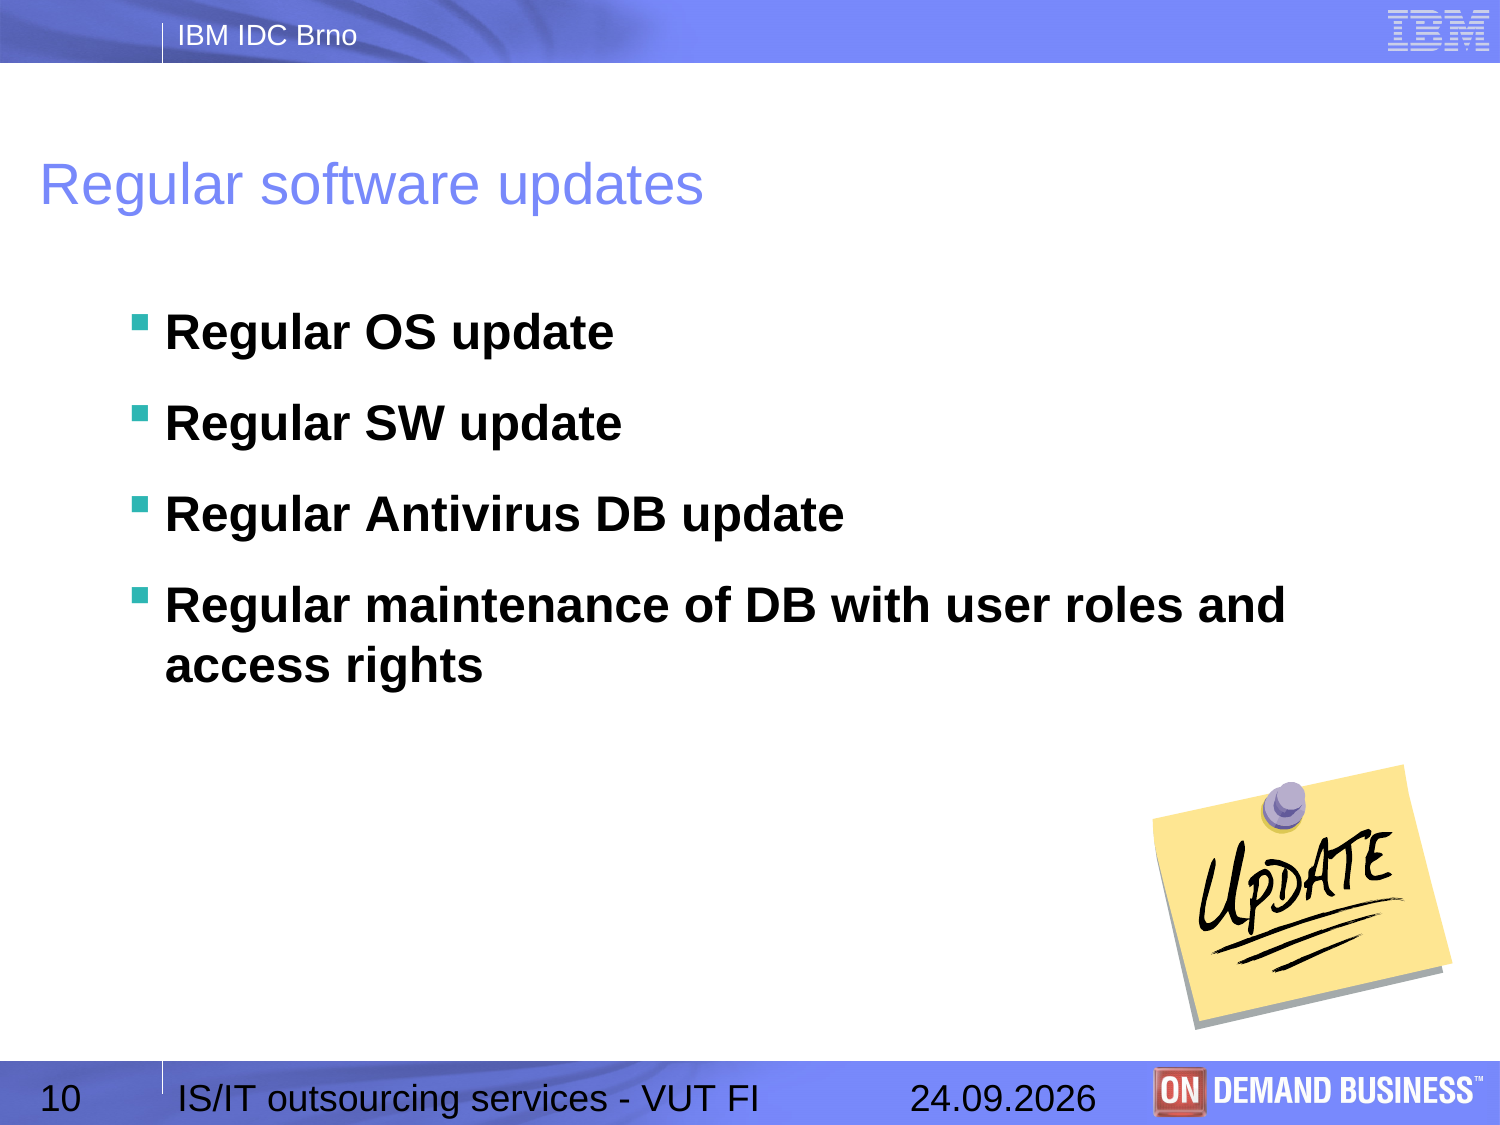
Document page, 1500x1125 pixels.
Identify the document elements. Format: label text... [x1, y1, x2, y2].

picture [0, 1061, 1500, 1125]
list Regular OS update Regular SW update Regular Antivirus DB update Regular maintenance of DB with user roles and access rights [112, 291, 1388, 932]
title Regular software updates [25, 142, 1378, 225]
picture [1151, 763, 1454, 1031]
picture [0, 0, 1500, 63]
